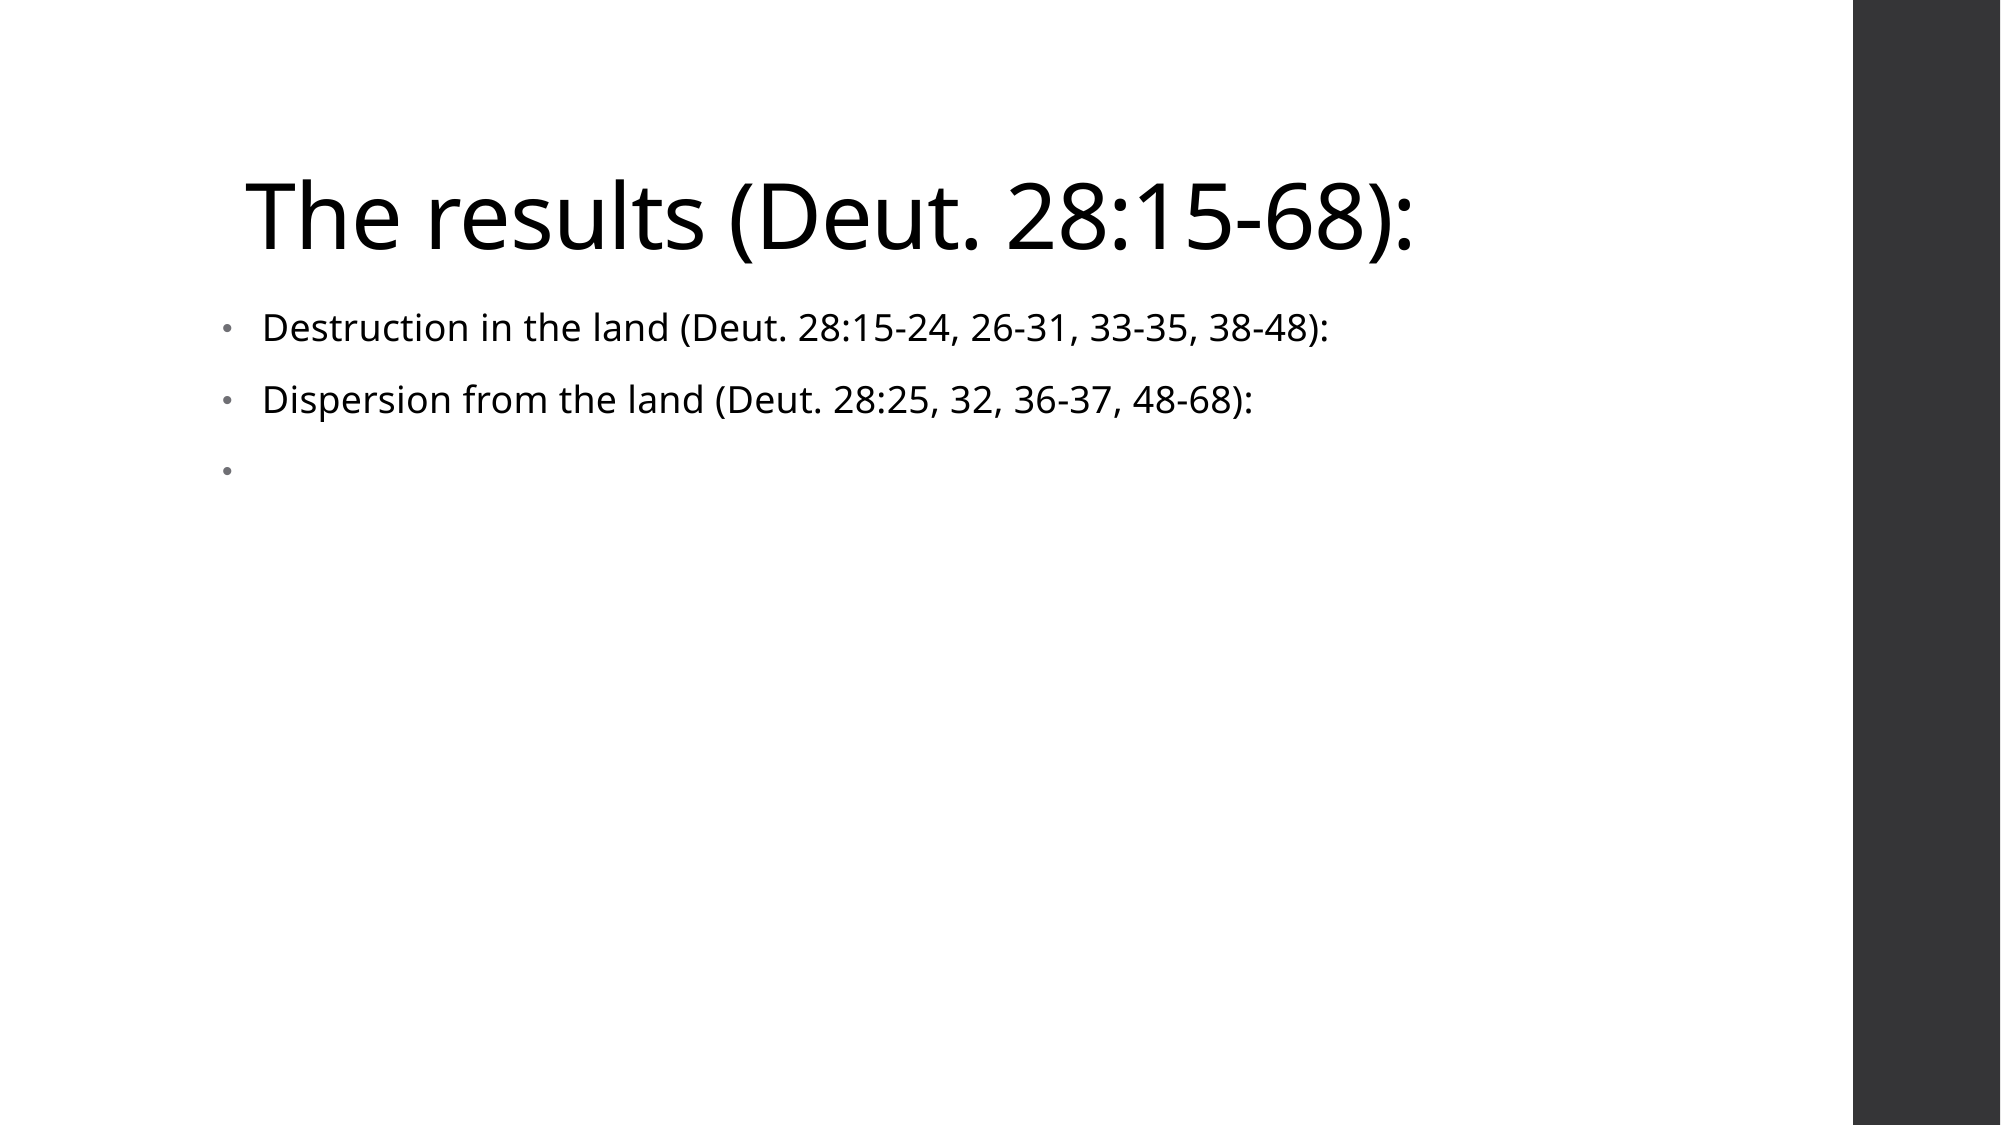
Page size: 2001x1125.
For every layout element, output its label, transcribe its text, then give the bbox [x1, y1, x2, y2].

title The results (Deut. 28:15-68): [206, 60, 1797, 278]
list Destruction in the land (Deut. 28:15-24, 26-31, 33-35, 38-48): Dispersion from the land (Deut. 28:25, 32, 36-37, 48-68): [206, 299, 1617, 1014]
